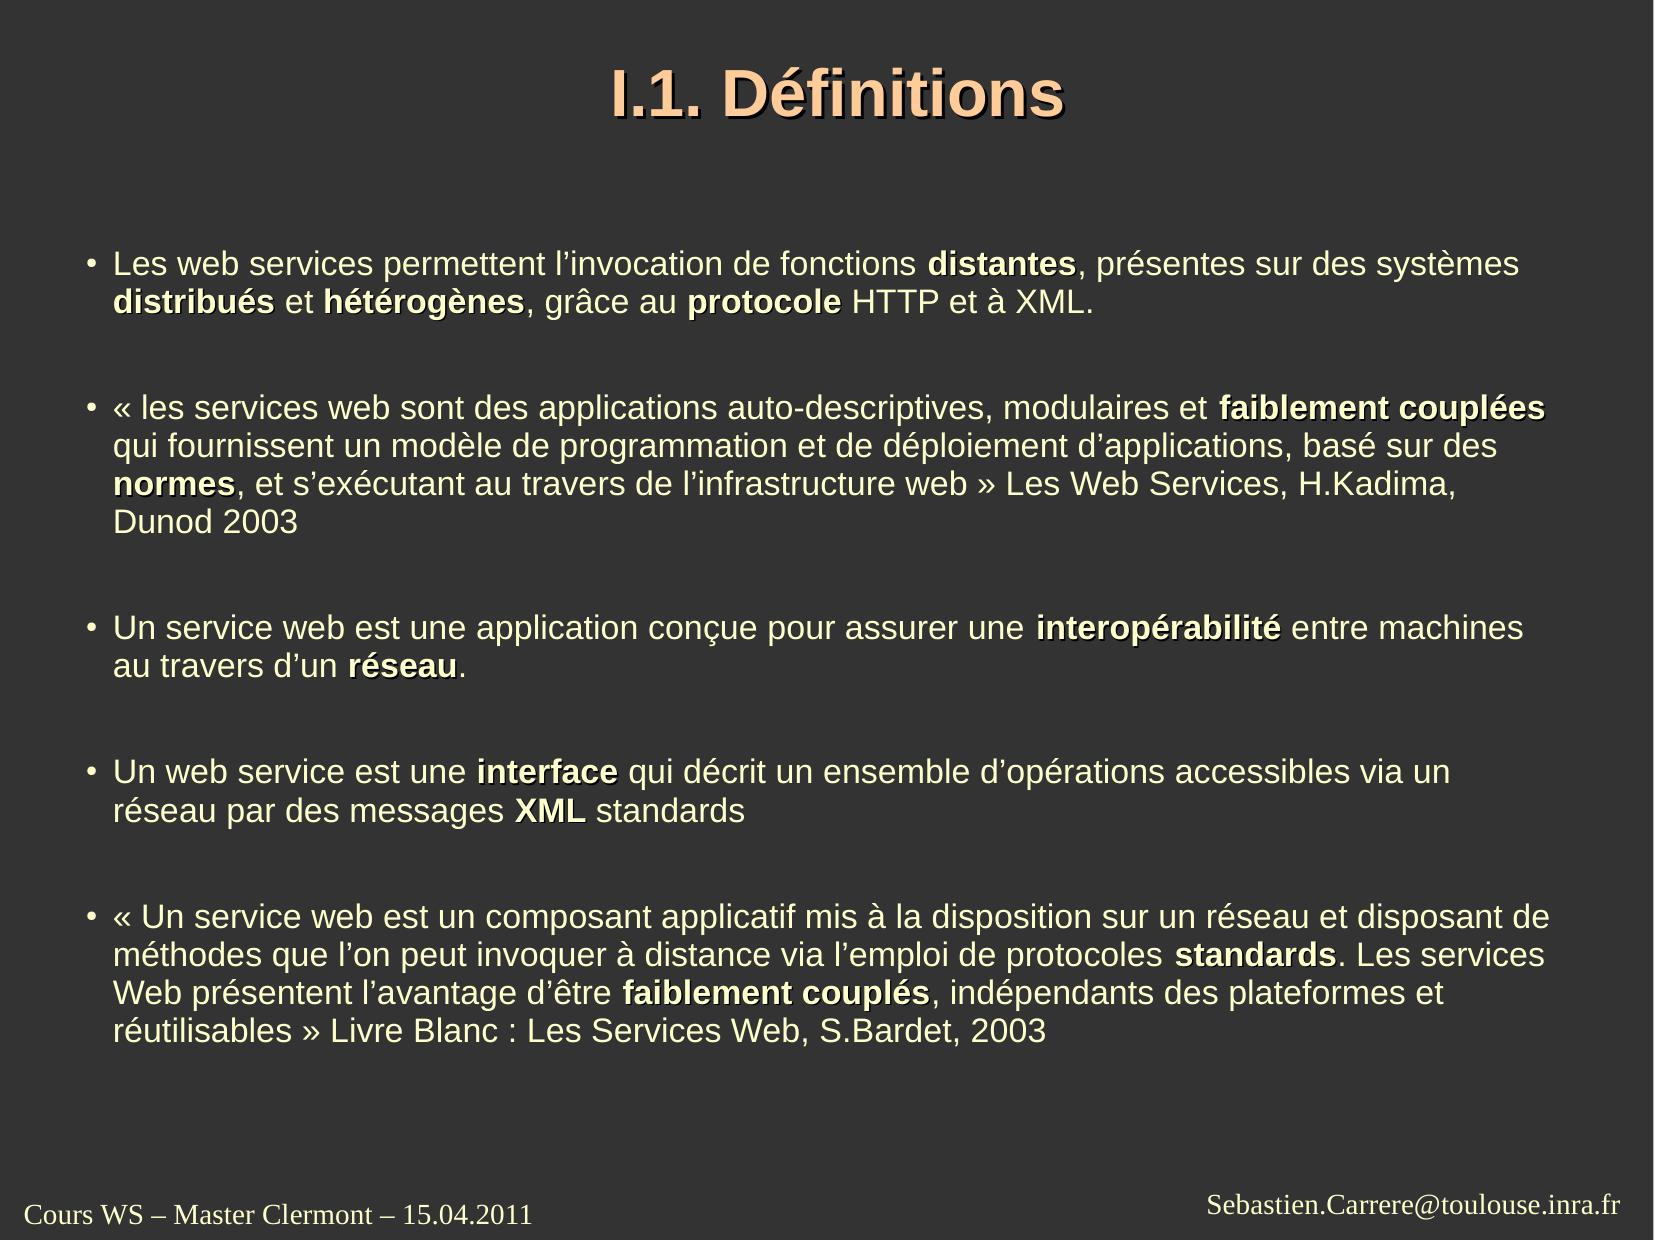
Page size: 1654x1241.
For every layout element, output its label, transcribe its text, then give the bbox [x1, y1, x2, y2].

list Les web services permettent l’invocation de fonctions distantes, présentes sur des systèmes distribués et hétérogènes, grâce au protocole HTTP et à XML. « les services web sont des applications auto-descriptives, modulaires et faiblement couplées qui fournissent un modèle de programmation et de déploiement d’applications, basé sur des normes, et s’exécutant au travers de l’infrastructure web » Les Web Services, H.Kadima, Dunod 2003 Un service web est une application conçue pour assurer une interopérabilité entre machines au travers d’un réseau. Un web service est une interface qui décrit un ensemble d’opérations accessibles via un réseau par des messages XML standards « Un service web est un composant applicatif mis à la disposition sur un réseau et disposant de méthodes que l’on peut invoquer à distance via l’emploi de protocoles standards. Les services Web présentent l’avantage d’être faiblement couplés, indépendants des plateformes et réutilisables » Livre Blanc : Les Services Web, S.Bardet, 2003 [76, 244, 1565, 1063]
title I.1. Définitions [82, 29, 1595, 158]
